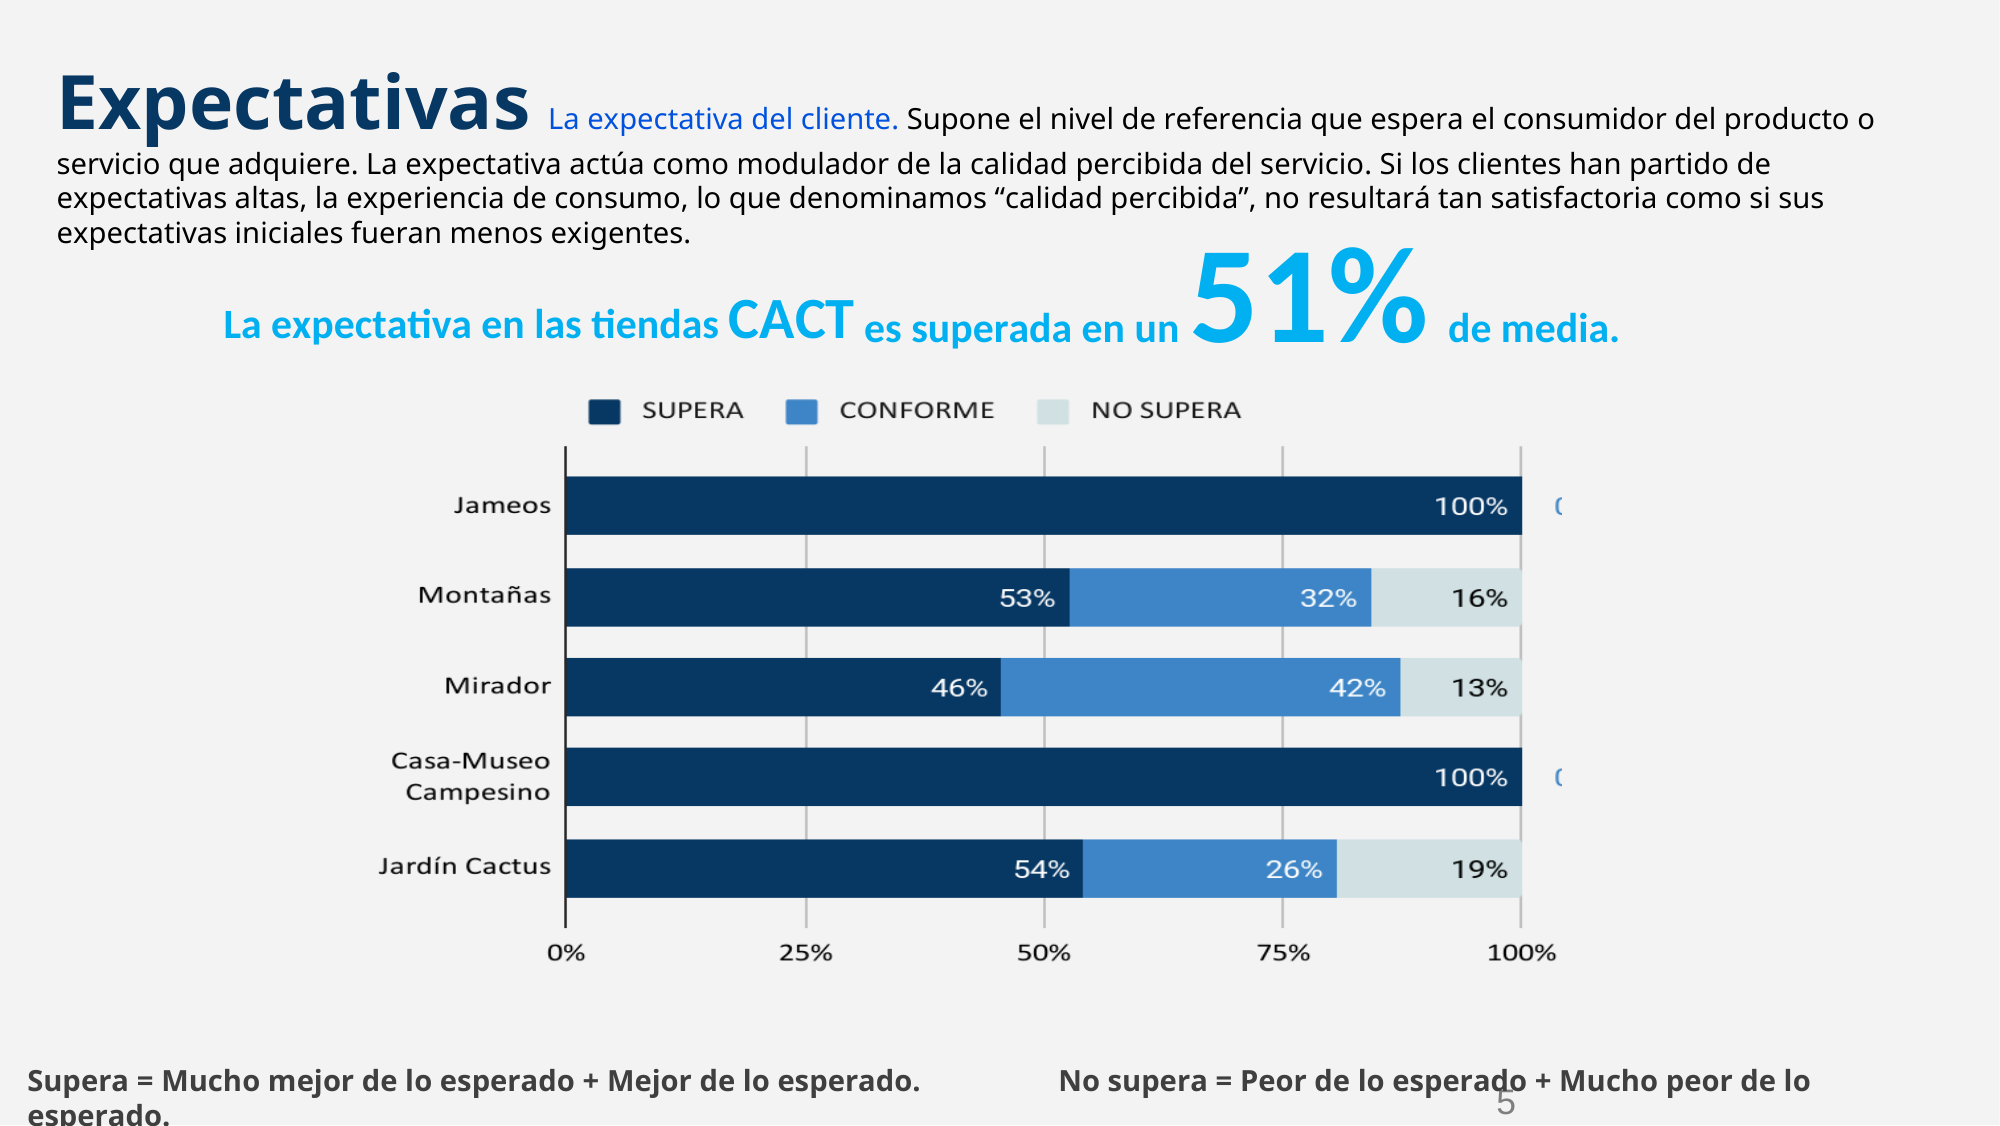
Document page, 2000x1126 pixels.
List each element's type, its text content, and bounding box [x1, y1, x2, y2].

text_box es superada en un 51% de media. [787, 197, 2000, 379]
list Supera = Mucho mejor de lo esperado + Mejor de lo esperado. No supera = Peor de lo esperado + Mucho peor de lo esperado. [27, 1062, 1914, 1121]
text_box Expectativas La expectativa del cliente. Supone el nivel de referencia que espera el consumidor del producto o servicio que adquiere. La expectativa actúa como modulador de la calidad percibida del servicio. Si los clientes han partido de expectativas altas, la experiencia de consumo, lo que denominamos “calidad percibida”, no resultará tan satisfactoria como si sus expectativas iniciales fueran menos exigentes. [38, 0, 1938, 305]
text_box <número> [1478, 1069, 1945, 1126]
picture [268, 368, 1562, 998]
text_box La expectativa en las tiendas CACT [208, 272, 787, 450]
